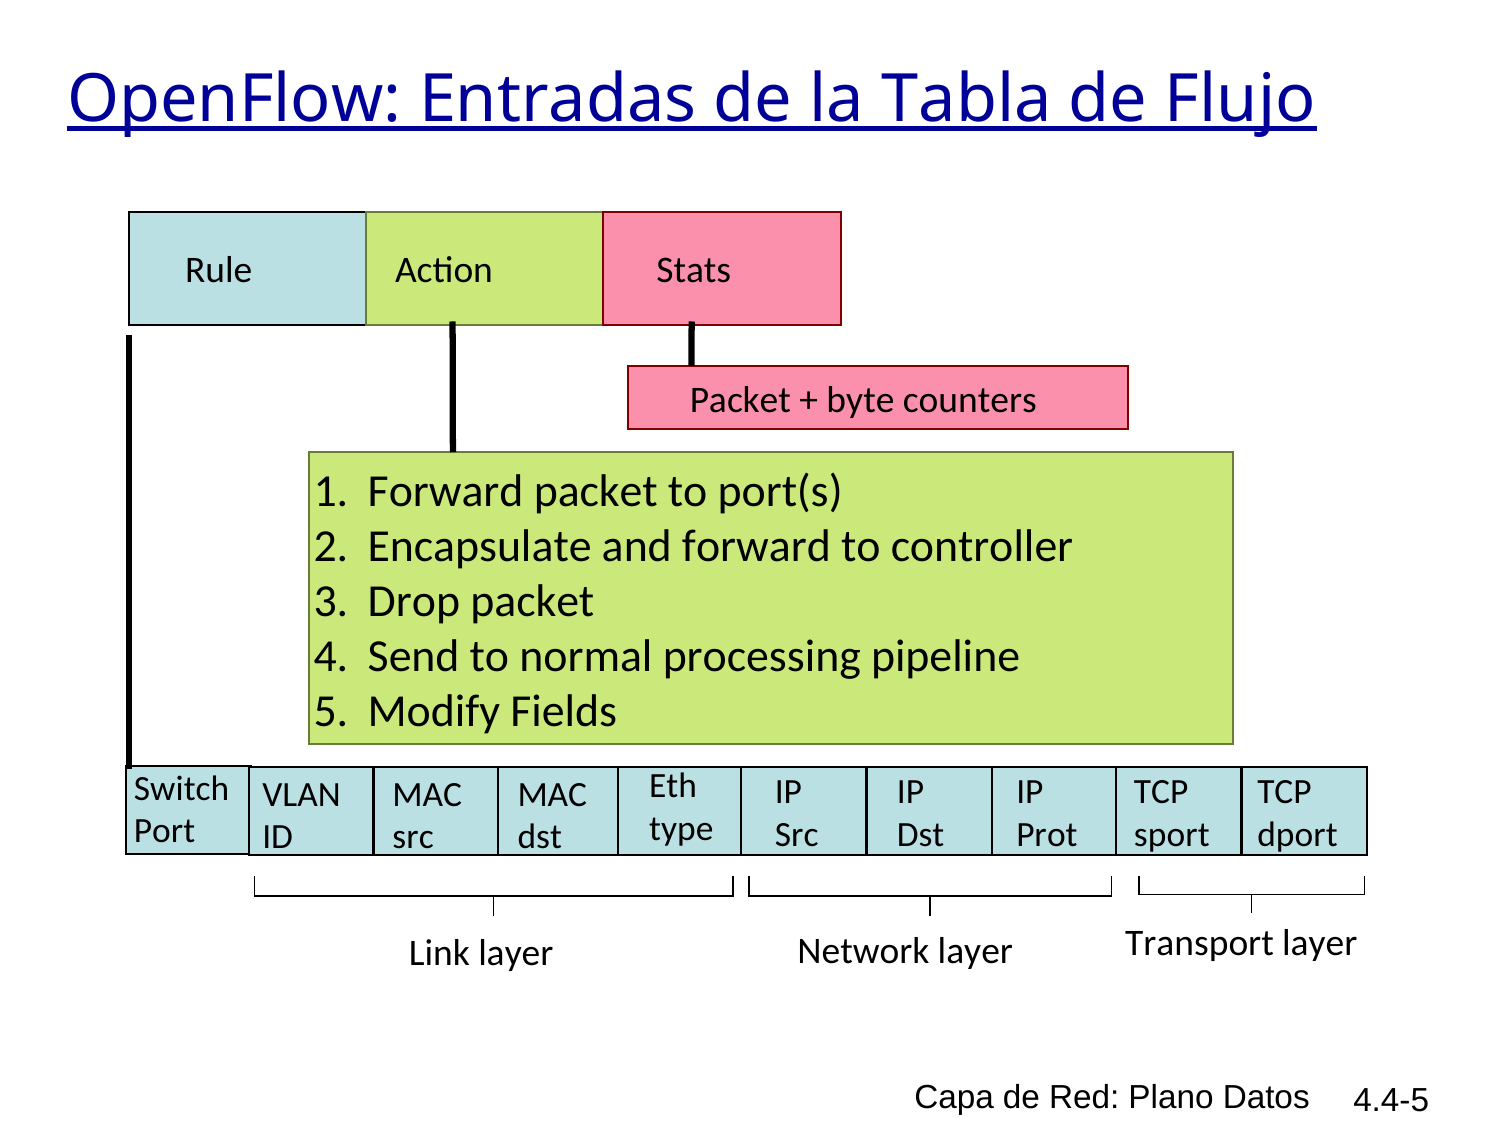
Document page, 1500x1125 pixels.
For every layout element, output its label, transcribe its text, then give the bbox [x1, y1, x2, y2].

text_box [126, 766, 866, 855]
text_box IP Prot [1016, 768, 1078, 854]
text_box Network layer [782, 918, 1029, 979]
text_box TCP dport [1257, 768, 1339, 854]
text_box IP Src [774, 768, 819, 854]
title OpenFlow: Entradas de la Tabla de Flujo [52, 1, 1445, 189]
text_box Forward packet to port(s) Encapsulate and forward to controller Drop packet Send to normal processing pipeline Modify Fields [309, 452, 1234, 744]
text_box Stats [656, 245, 732, 291]
text_box Action [394, 245, 493, 291]
text_box Link layer [394, 919, 569, 981]
text_box [128, 211, 841, 325]
text_box IP Dst [896, 768, 945, 854]
text_box [867, 766, 1241, 855]
text_box [1242, 766, 1367, 855]
text_box VLAN ID [262, 770, 342, 857]
text_box Eth type [649, 762, 714, 848]
text_box Transport layer [1048, 910, 1435, 971]
text_box Rule [185, 245, 253, 291]
text_box Packet + byte counters [689, 374, 1038, 420]
text_box Switch Port [134, 765, 230, 851]
text_box MAC src [392, 770, 463, 857]
text_box [628, 365, 1128, 429]
text_box MAC dst [517, 770, 588, 857]
text_box TCP sport [1133, 768, 1211, 854]
